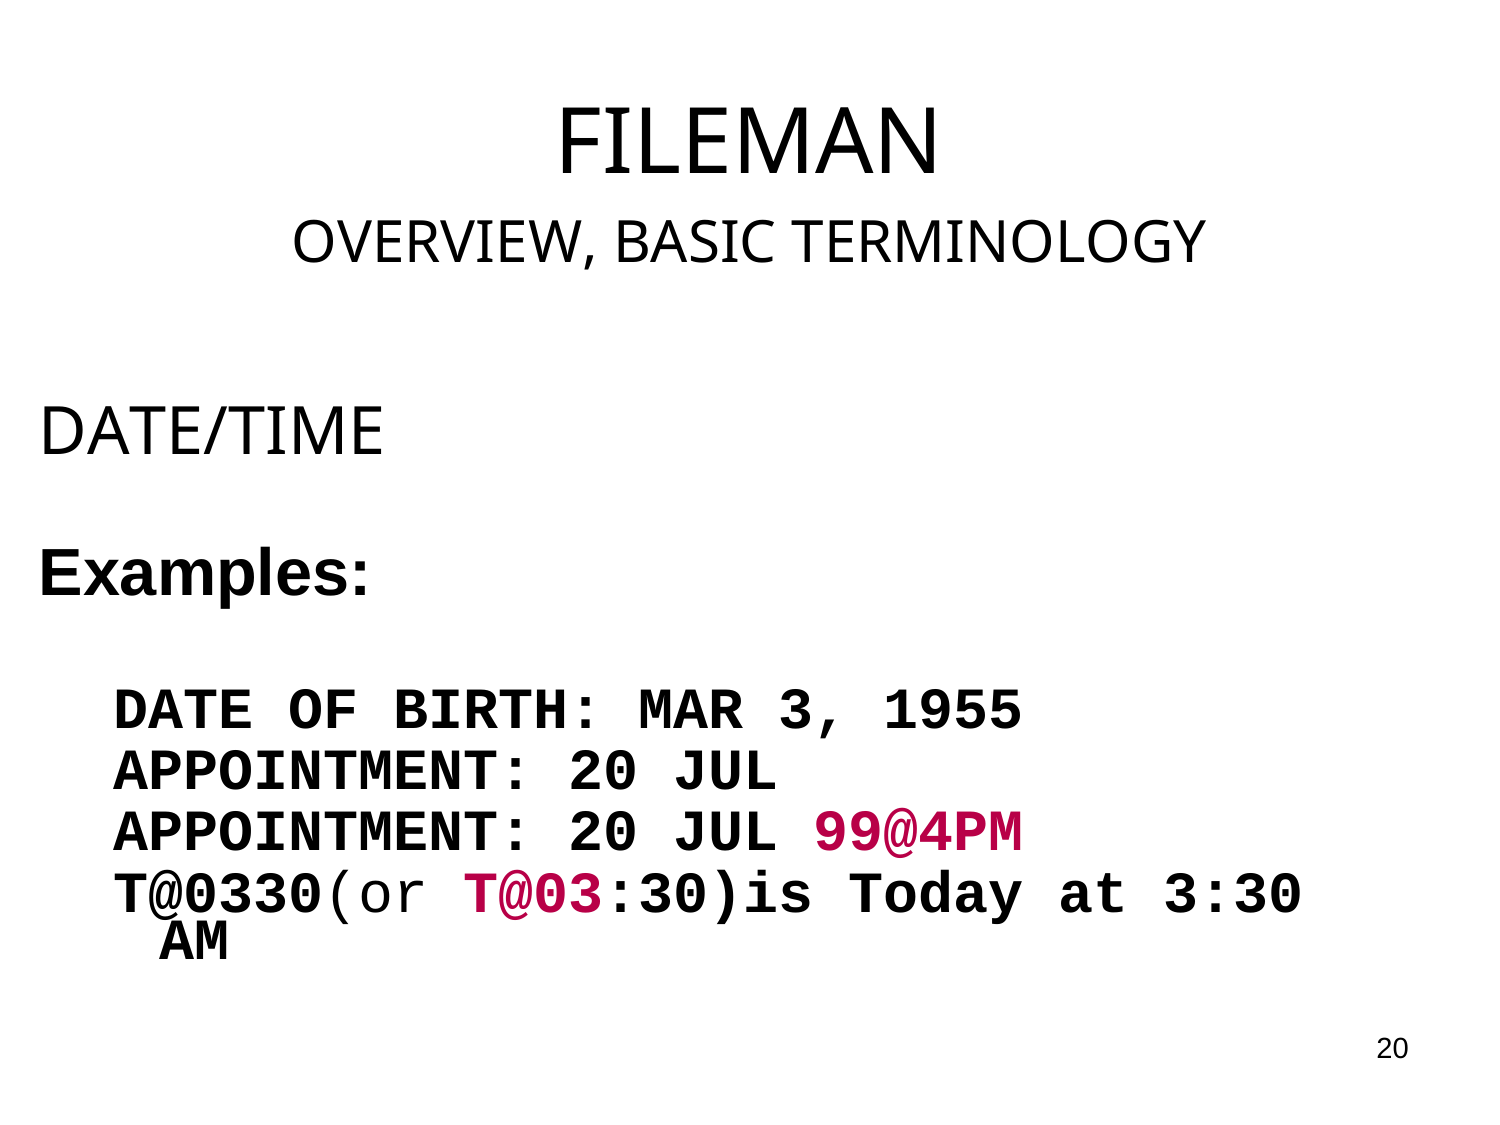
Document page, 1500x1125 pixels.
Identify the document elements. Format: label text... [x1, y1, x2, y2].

list DATE/TIME Examples: DATE OF BIRTH: MAR 3, 1955 APPOINTMENT: 20 JUL APPOINTMENT: 20 JUL 99@4PM T@0330(or T@03:30)is Today at 3:30 AM [38, 295, 1388, 1125]
title FILEMAN OVERVIEW, BASIC TERMINOLOGY [75, 55, 1424, 300]
